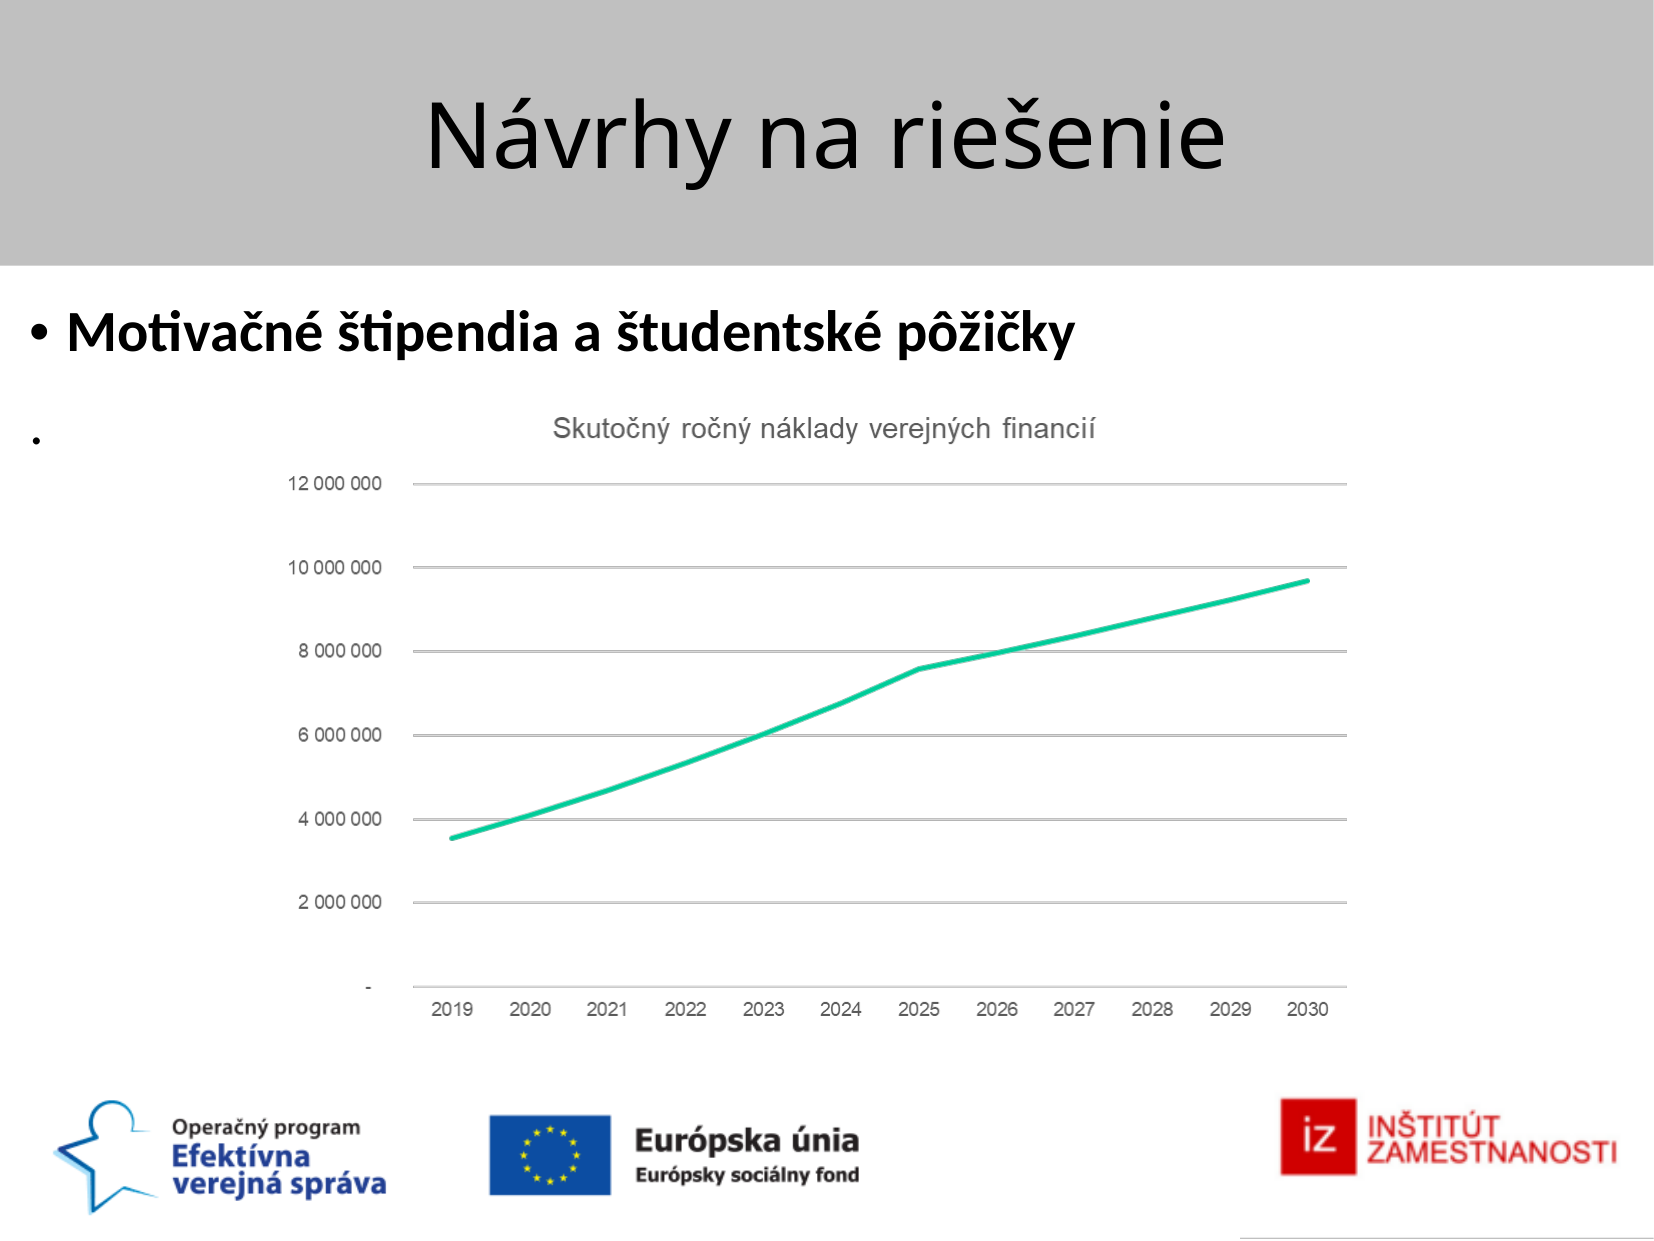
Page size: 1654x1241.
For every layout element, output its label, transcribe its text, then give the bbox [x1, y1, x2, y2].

picture [1240, 1033, 1654, 1241]
list • Motivačné štipendia a študentské pôžičky . [29, 295, 1533, 1077]
title Návrhy na riešenie [88, 29, 1565, 237]
picture [268, 396, 1383, 1041]
picture [29, 1077, 886, 1241]
